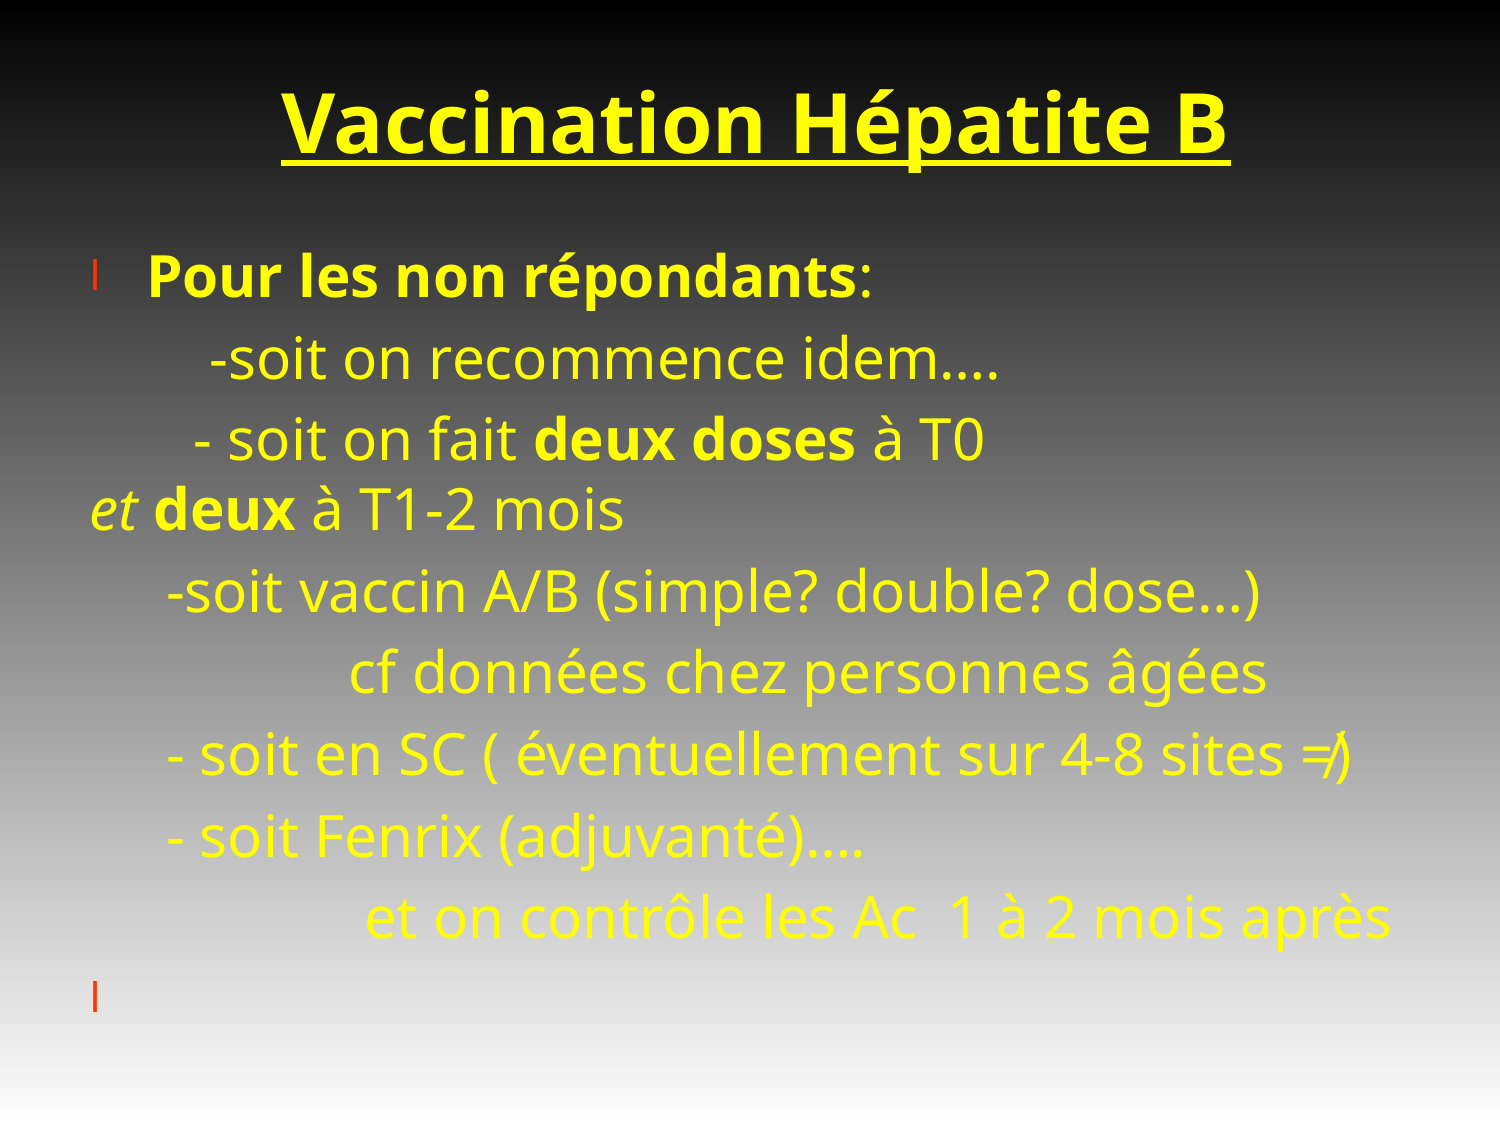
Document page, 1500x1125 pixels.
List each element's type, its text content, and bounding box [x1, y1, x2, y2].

list Pour les non répondants: -soit on recommence idem…. - soit on fait deux doses à T0 et deux à T1-2 mois -soit vaccin A/B (simple? double? dose…) cf données chez personnes âgées - soit en SC ( éventuellement sur 4-8 sites ≠) - soit Fenrix (adjuvanté)…. et on contrôle les Ac 1 à 2 mois après [75, 231, 1438, 1071]
title Vaccination Hépatite B [75, 62, 1438, 231]
